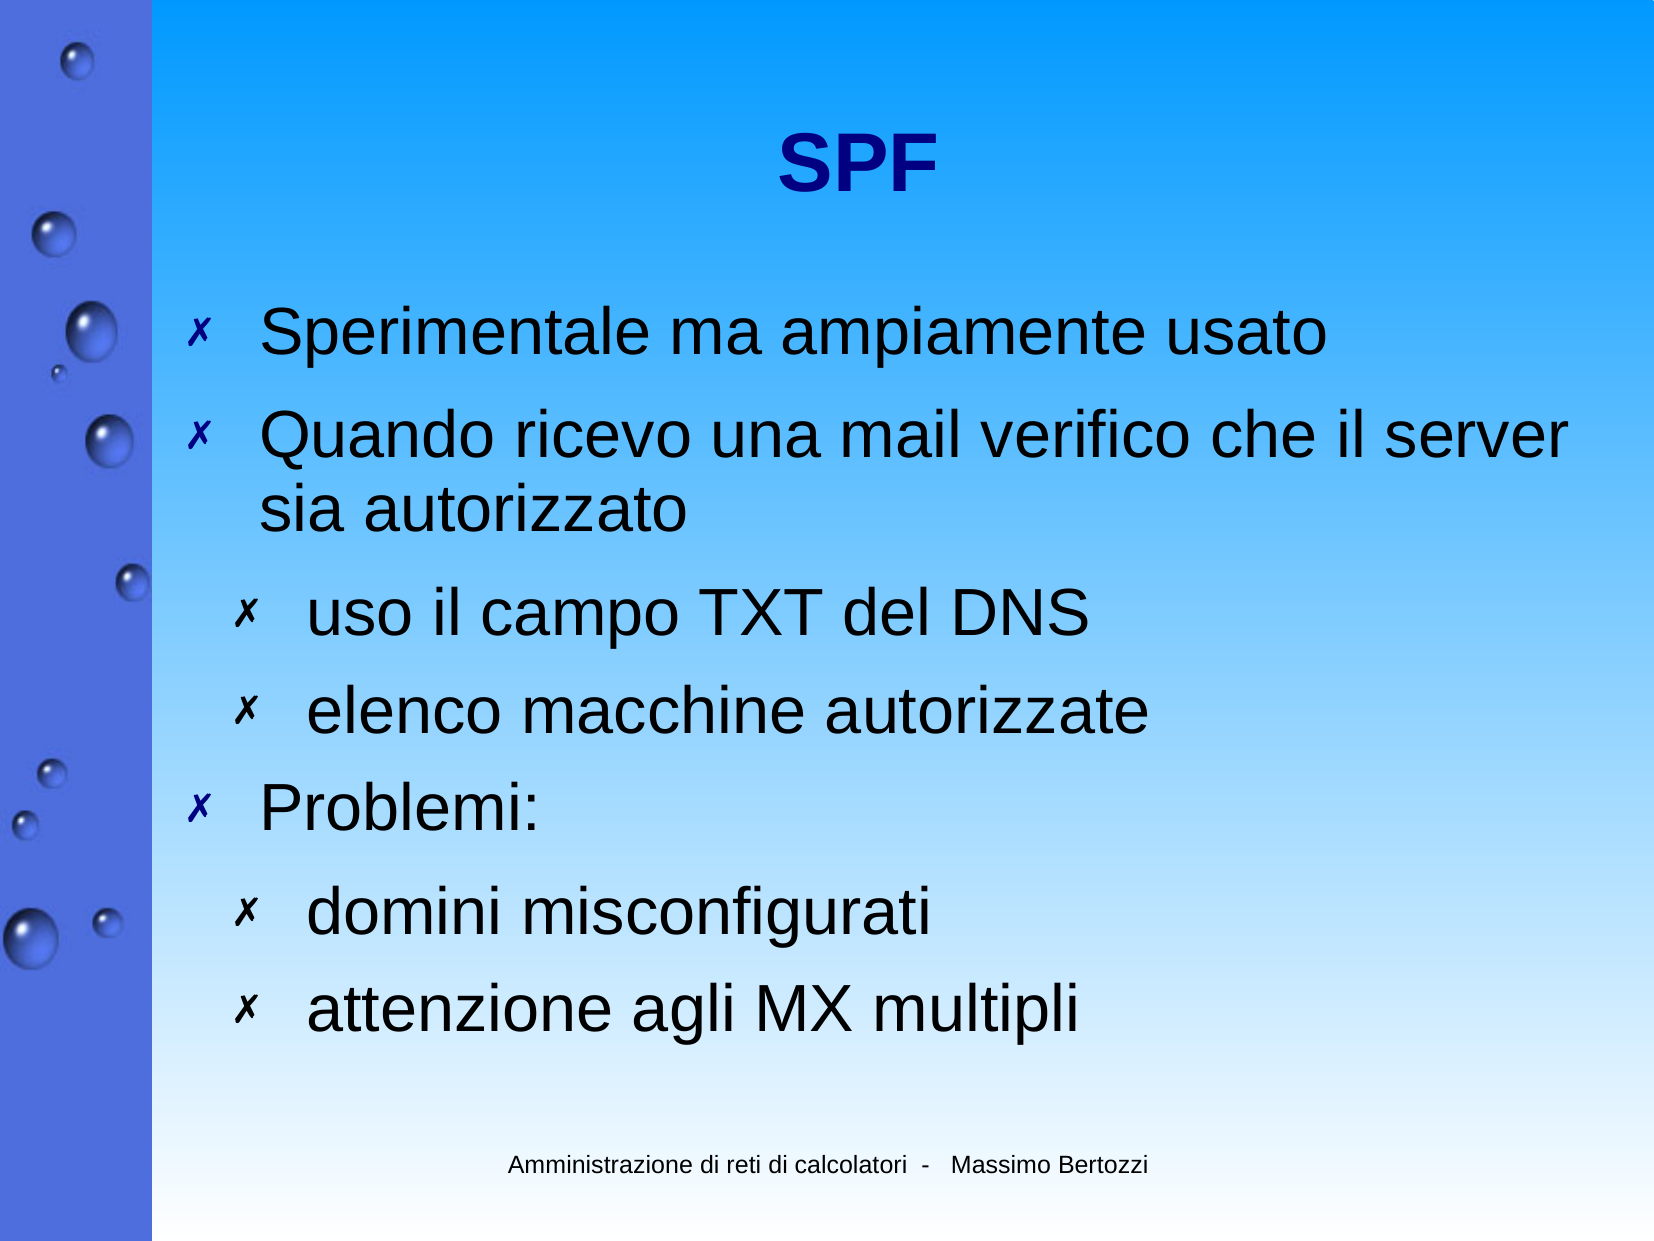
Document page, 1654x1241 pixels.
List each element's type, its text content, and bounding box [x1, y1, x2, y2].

list Sperimentale ma ampiamente usato Quando ricevo una mail verifico che il server sia autorizzato uso il campo TXT del DNS elenco macchine autorizzate Problemi: domini misconfigurati attenzione agli MX multipli [176, 294, 1589, 1076]
title SPF [152, 59, 1565, 267]
picture [0, 0, 152, 1241]
